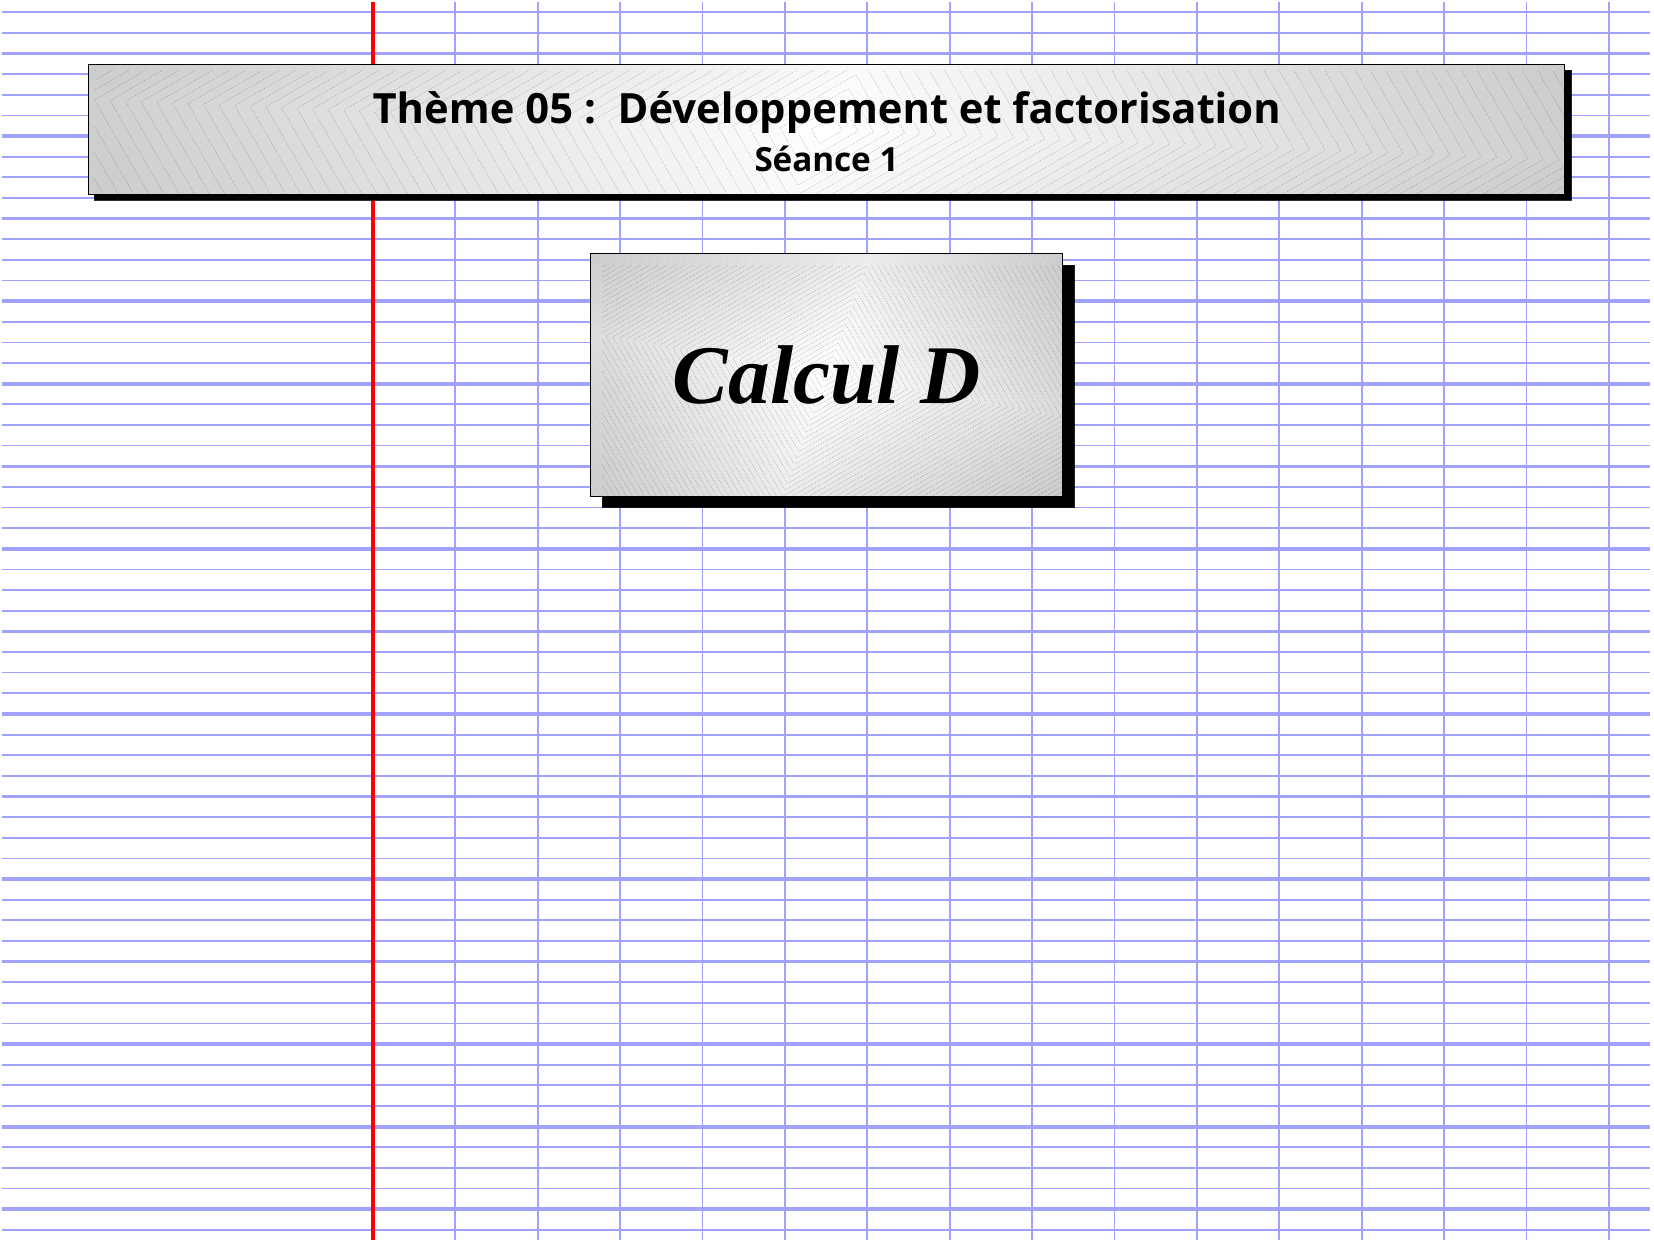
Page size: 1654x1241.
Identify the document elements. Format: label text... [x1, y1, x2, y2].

picture [0, 0, 1654, 1241]
text_box Calcul D [590, 253, 1063, 497]
text_box Thème 05 : Développement et factorisation Séance 1 [88, 64, 1565, 195]
